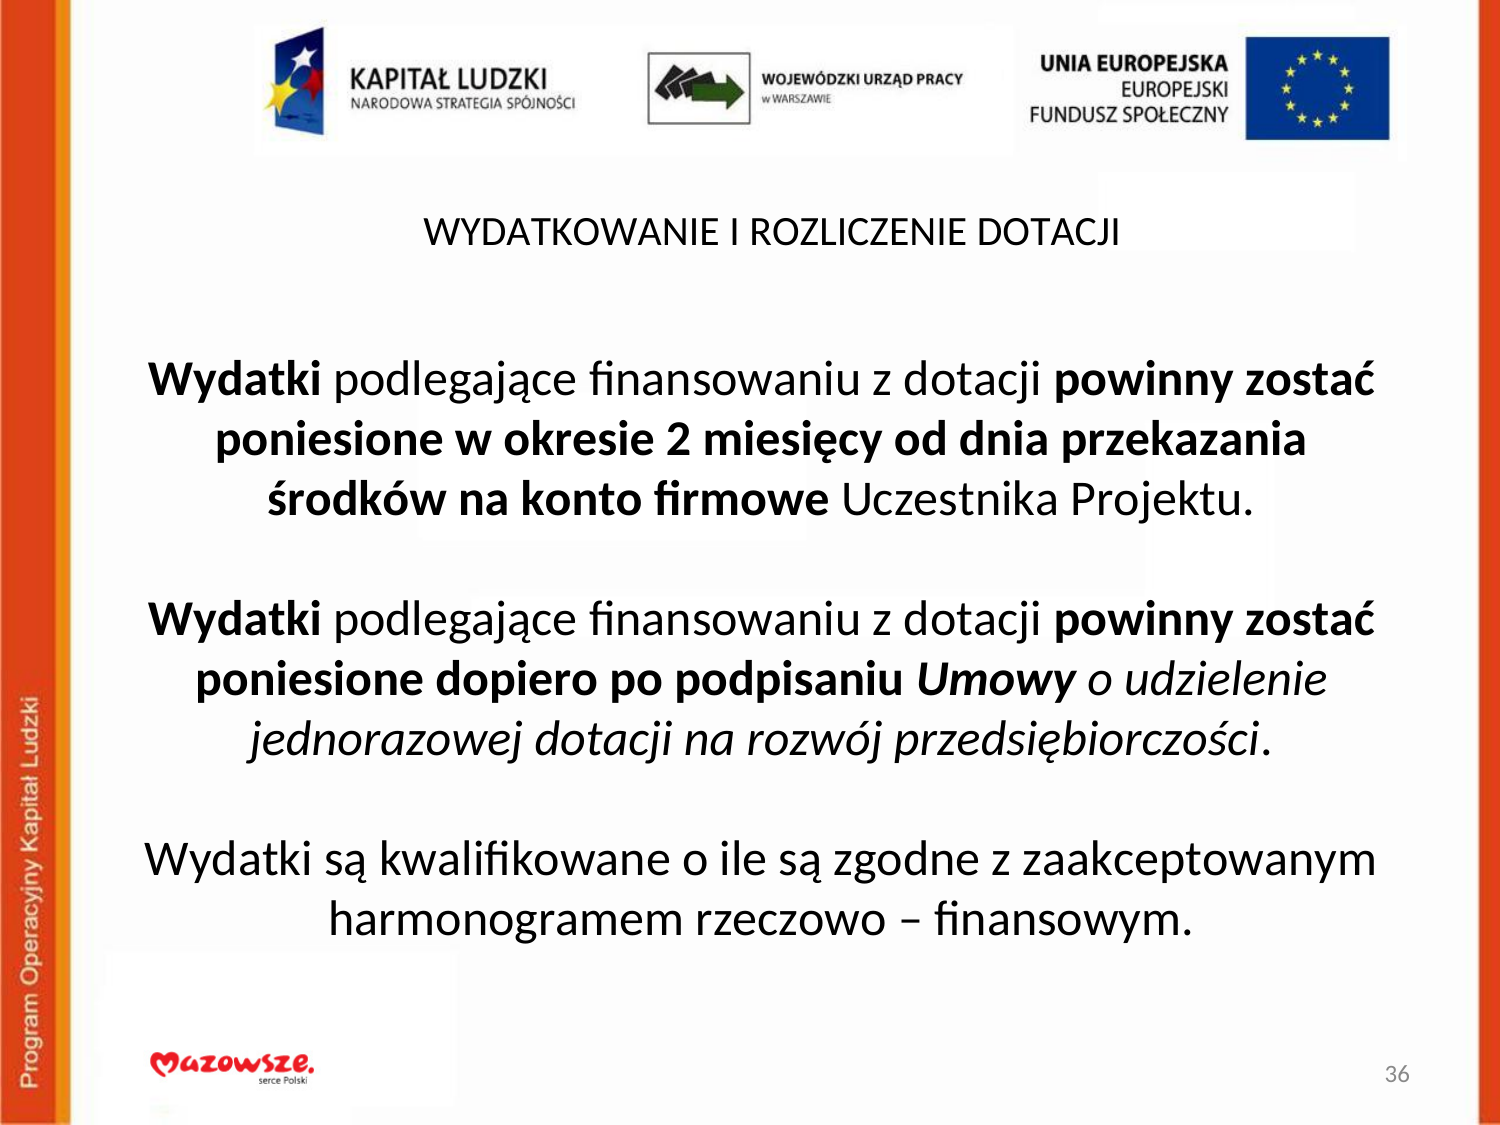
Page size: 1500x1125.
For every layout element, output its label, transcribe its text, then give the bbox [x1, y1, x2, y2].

title Wydatki podlegające finansowaniu z dotacji powinny zostać poniesione w okresie 2 miesięcy od dnia przekazania środków na konto firmowe Uczestnika Projektu. Wydatki podlegające finansowaniu z dotacji powinny zostać poniesione dopiero po podpisaniu Umowy o udzielenie jednorazowej dotacji na rozwój przedsiębiorczości. Wydatki są kwalifikowane o ile są zgodne z zaakceptowanym harmonogramem rzeczowo – finansowym. [112, 278, 1411, 1012]
text_box WYDATKOWANIE I ROZLICZENIE DOTACJI [194, 196, 1351, 256]
text_box <numer> [1074, 1042, 1426, 1103]
picture [0, 0, 1500, 1125]
